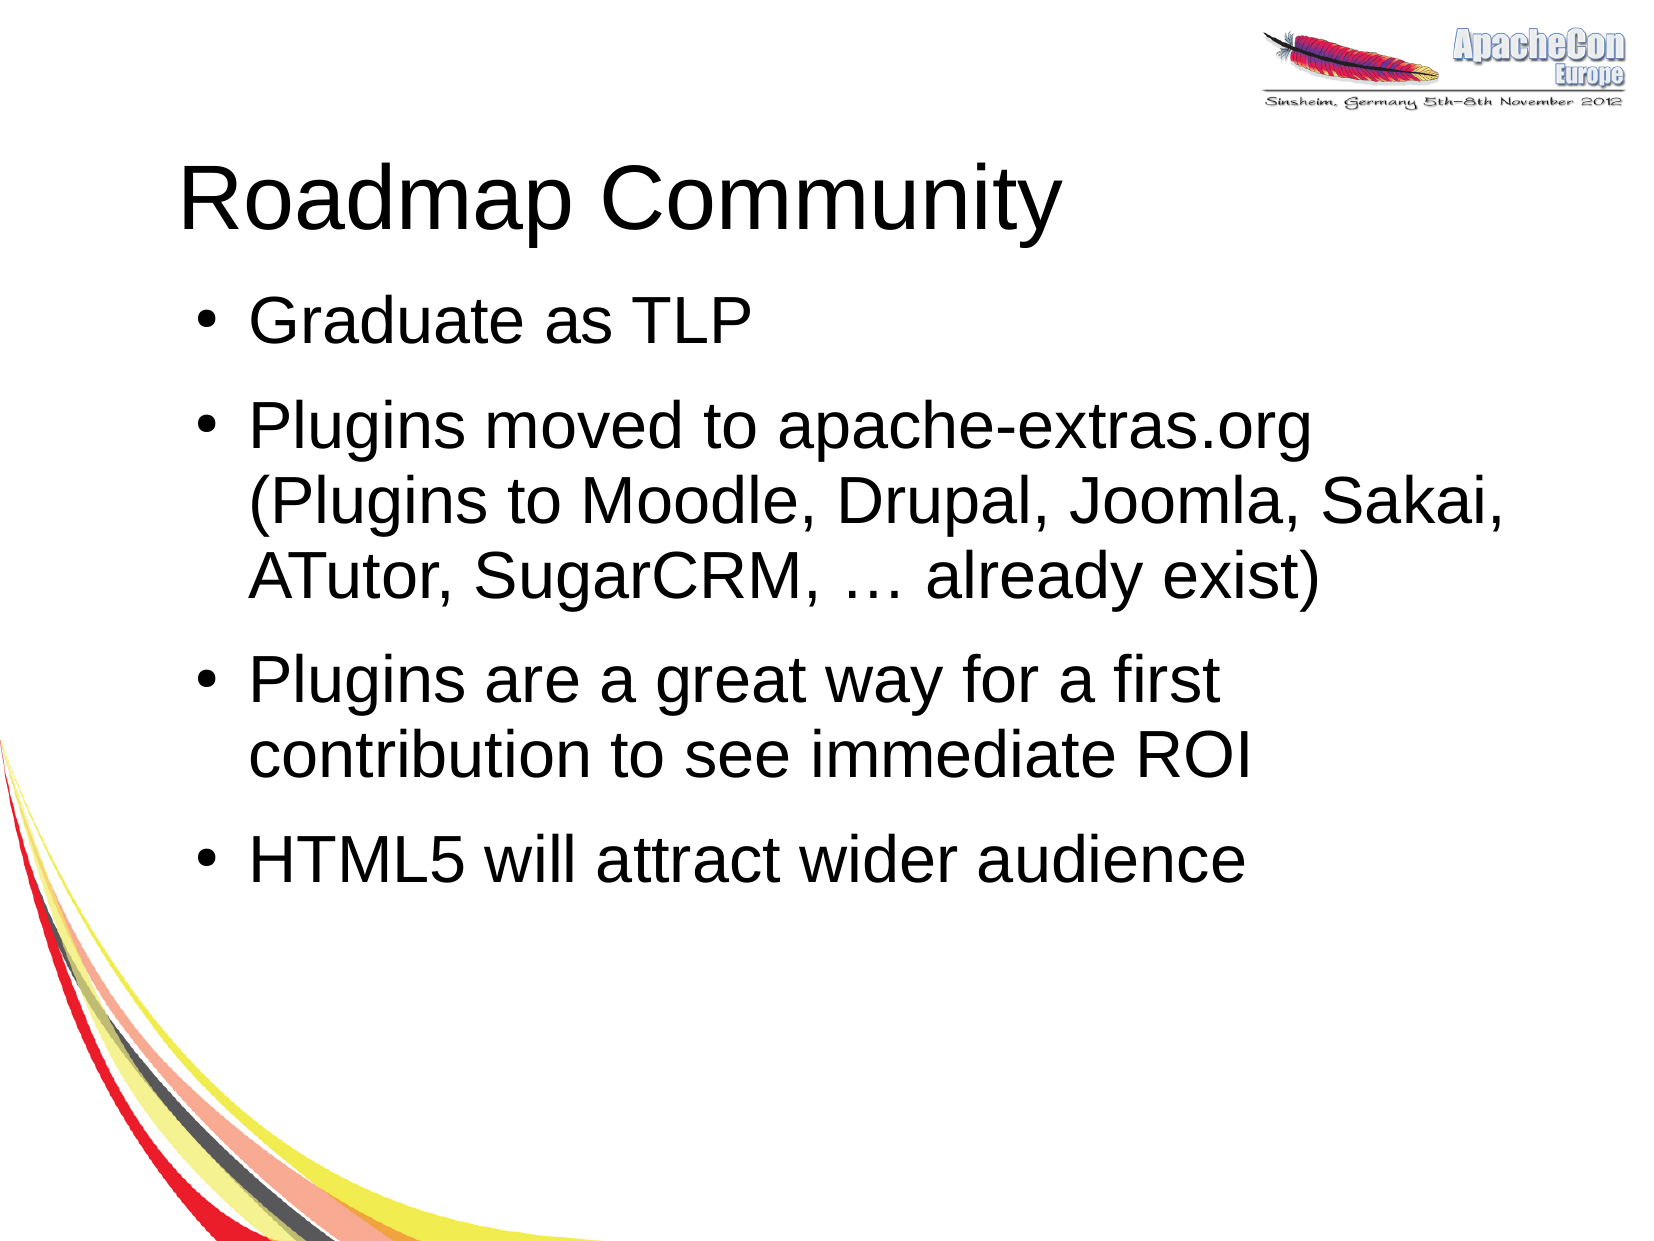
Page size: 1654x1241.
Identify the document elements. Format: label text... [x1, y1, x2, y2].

picture [0, 0, 1654, 1241]
list Graduate as TLP Plugins moved to apache-extras.org (Plugins to Moodle, Drupal, Joomla, Sakai, ATutor, SugarCRM, … already exist) Plugins are a great way for a first contribution to see immediate ROI HTML5 will attract wider audience [177, 283, 1536, 990]
title Roadmap Community [177, 146, 1536, 250]
